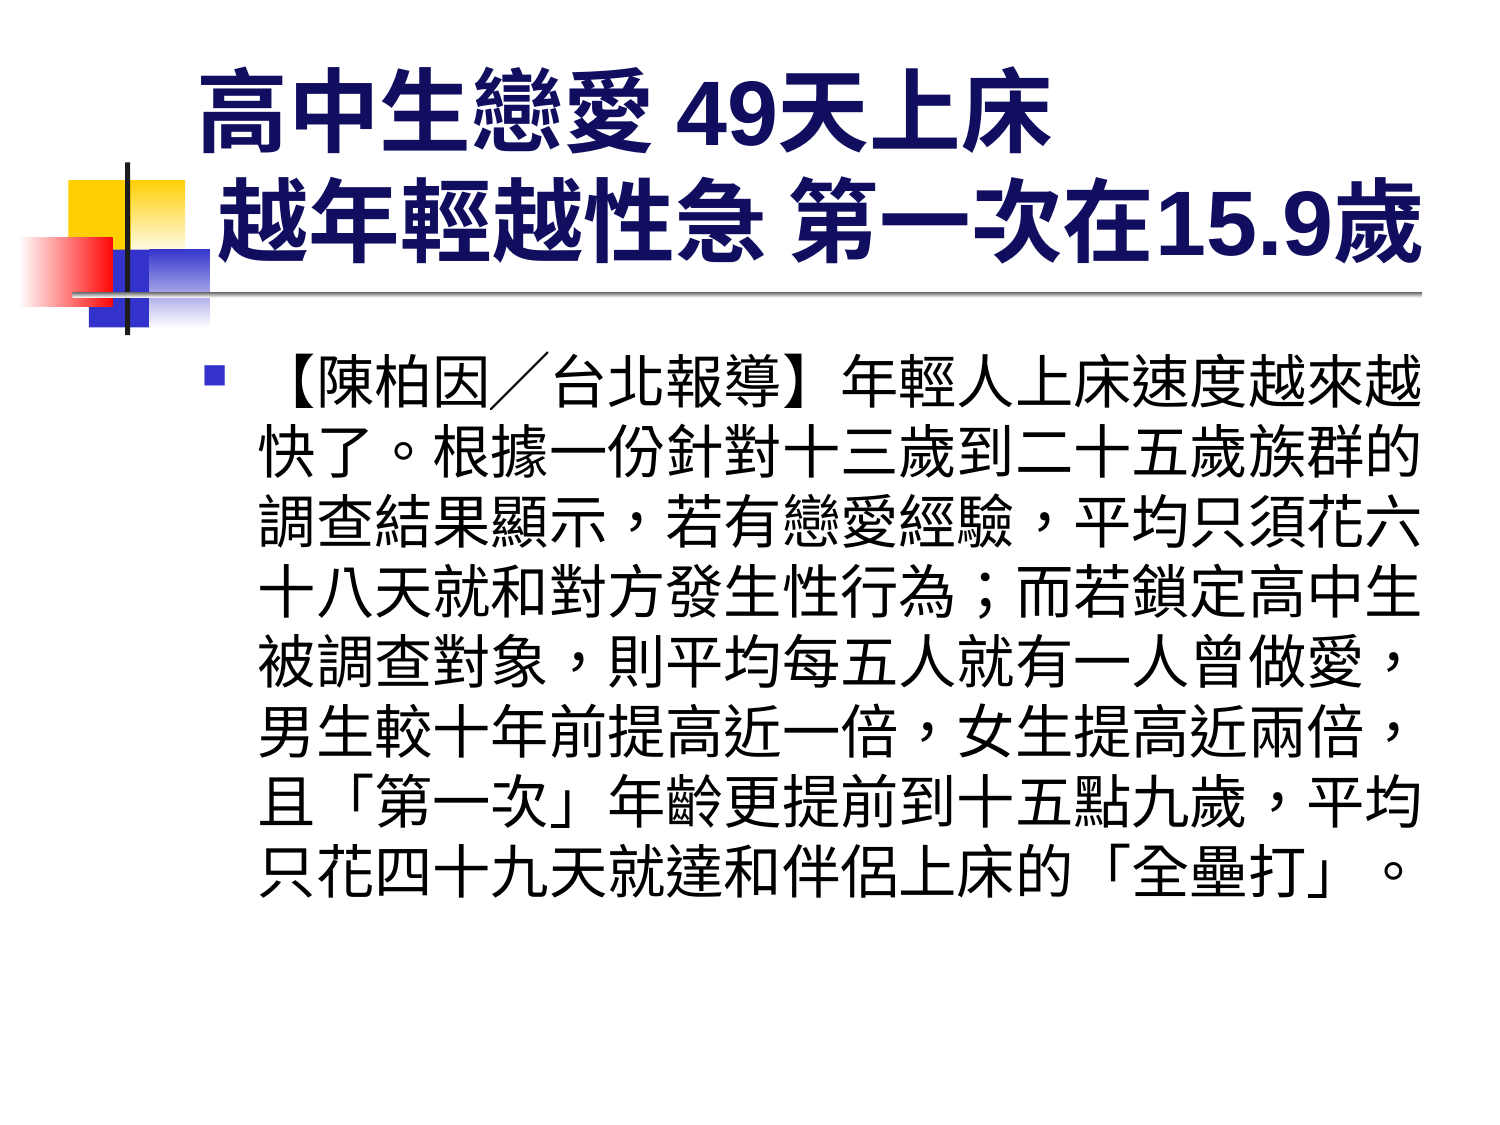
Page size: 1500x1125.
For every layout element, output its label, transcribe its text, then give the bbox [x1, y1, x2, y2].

list 【陳柏因╱台北報導】年輕人上床速度越來越快了。根據一份針對十三歲到二十五歲族群的調查結果顯示，若有戀愛經驗，平均只須花六十八天就和對方發生性行為；而若鎖定高中生被調查對象，則平均每五人就有一人曾做愛，男生較十年前提高近一倍，女生提高近兩倍，且「第一次」年齡更提前到十五點九歲，平均只花四十九天就達和伴侶上床的「全壘打」。 [193, 331, 1469, 1007]
title 高中生戀愛 49天上床 越年輕越性急 第一次在15.9歲 [188, 101, 1468, 289]
